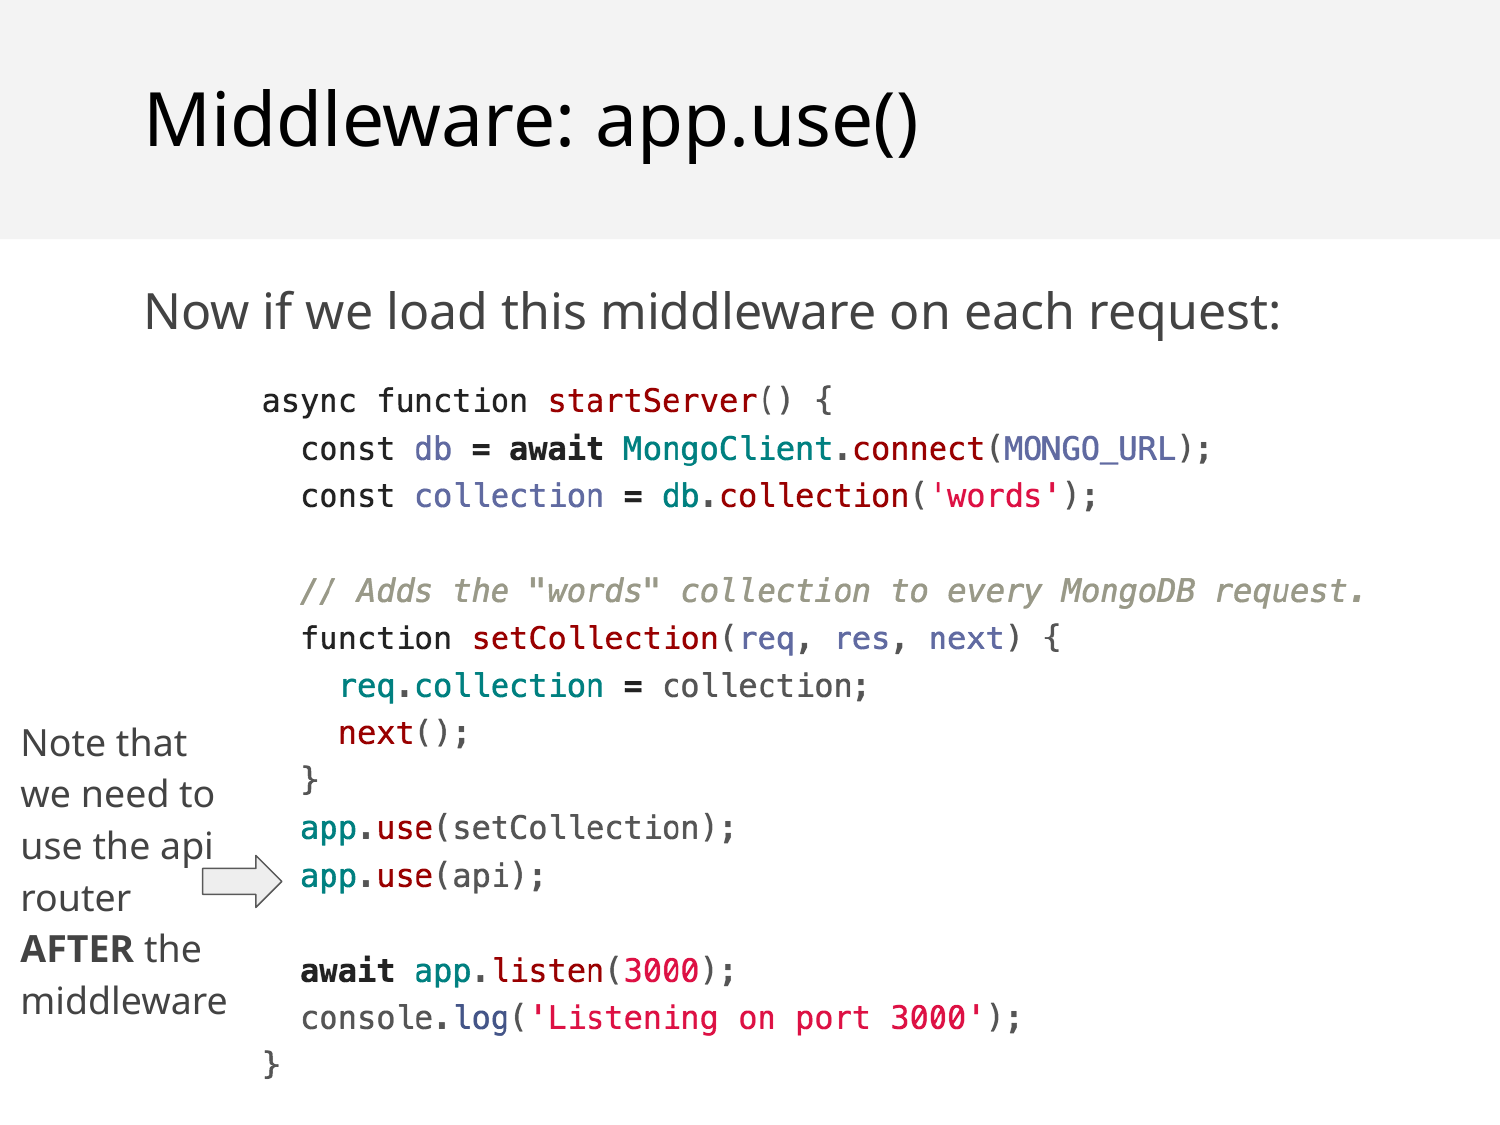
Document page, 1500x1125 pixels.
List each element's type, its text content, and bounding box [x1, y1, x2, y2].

picture [243, 376, 1372, 1081]
list Now if we load this middleware on each request: [128, 255, 1372, 651]
title Middleware: app.use() [128, 56, 1372, 183]
text_box [260, 859, 282, 904]
list Note that we need to use the api router AFTER the middleware [0, 696, 260, 1092]
